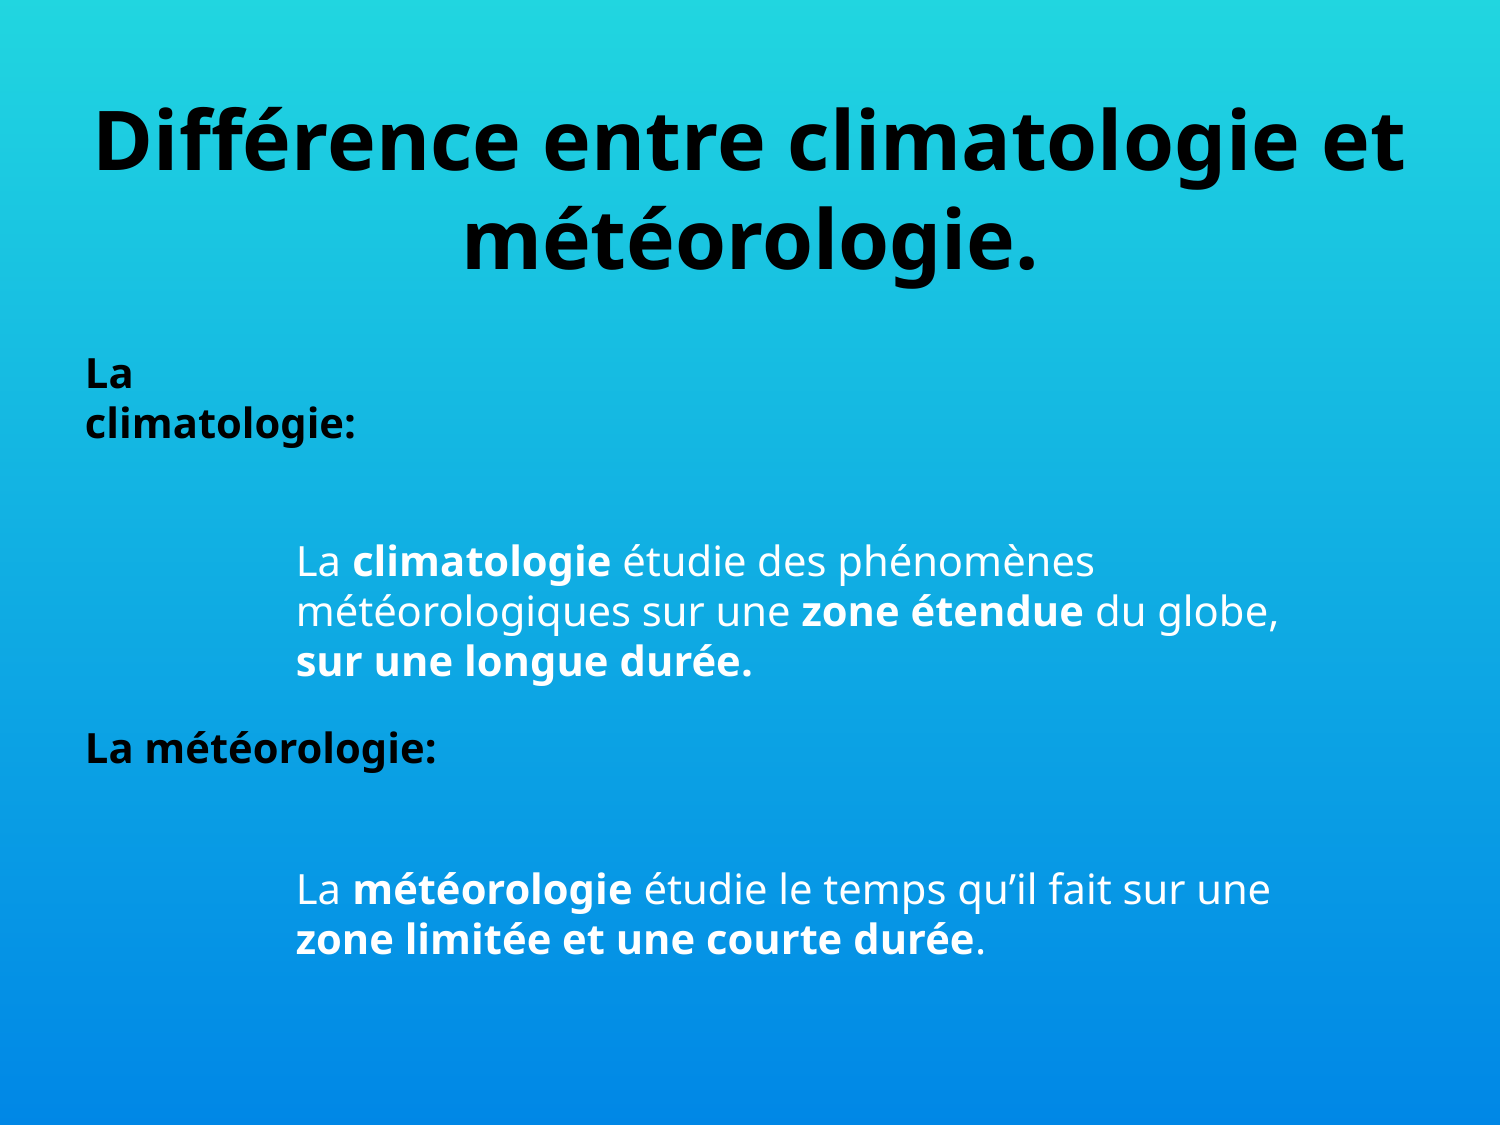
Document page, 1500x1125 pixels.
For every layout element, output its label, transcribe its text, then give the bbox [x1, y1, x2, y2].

text_box La climatologie: [70, 339, 411, 455]
text_box La météorologie: [70, 714, 622, 780]
text_box La climatologie étudie des phénomènes météorologiques sur une zone étendue du globe, sur une longue durée. [281, 527, 1360, 693]
text_box La météorologie étudie le temps qu’il fait sur une zone limitée et une courte durée. [281, 855, 1336, 971]
title Différence entre climatologie et météorologie. [75, 45, 1425, 329]
